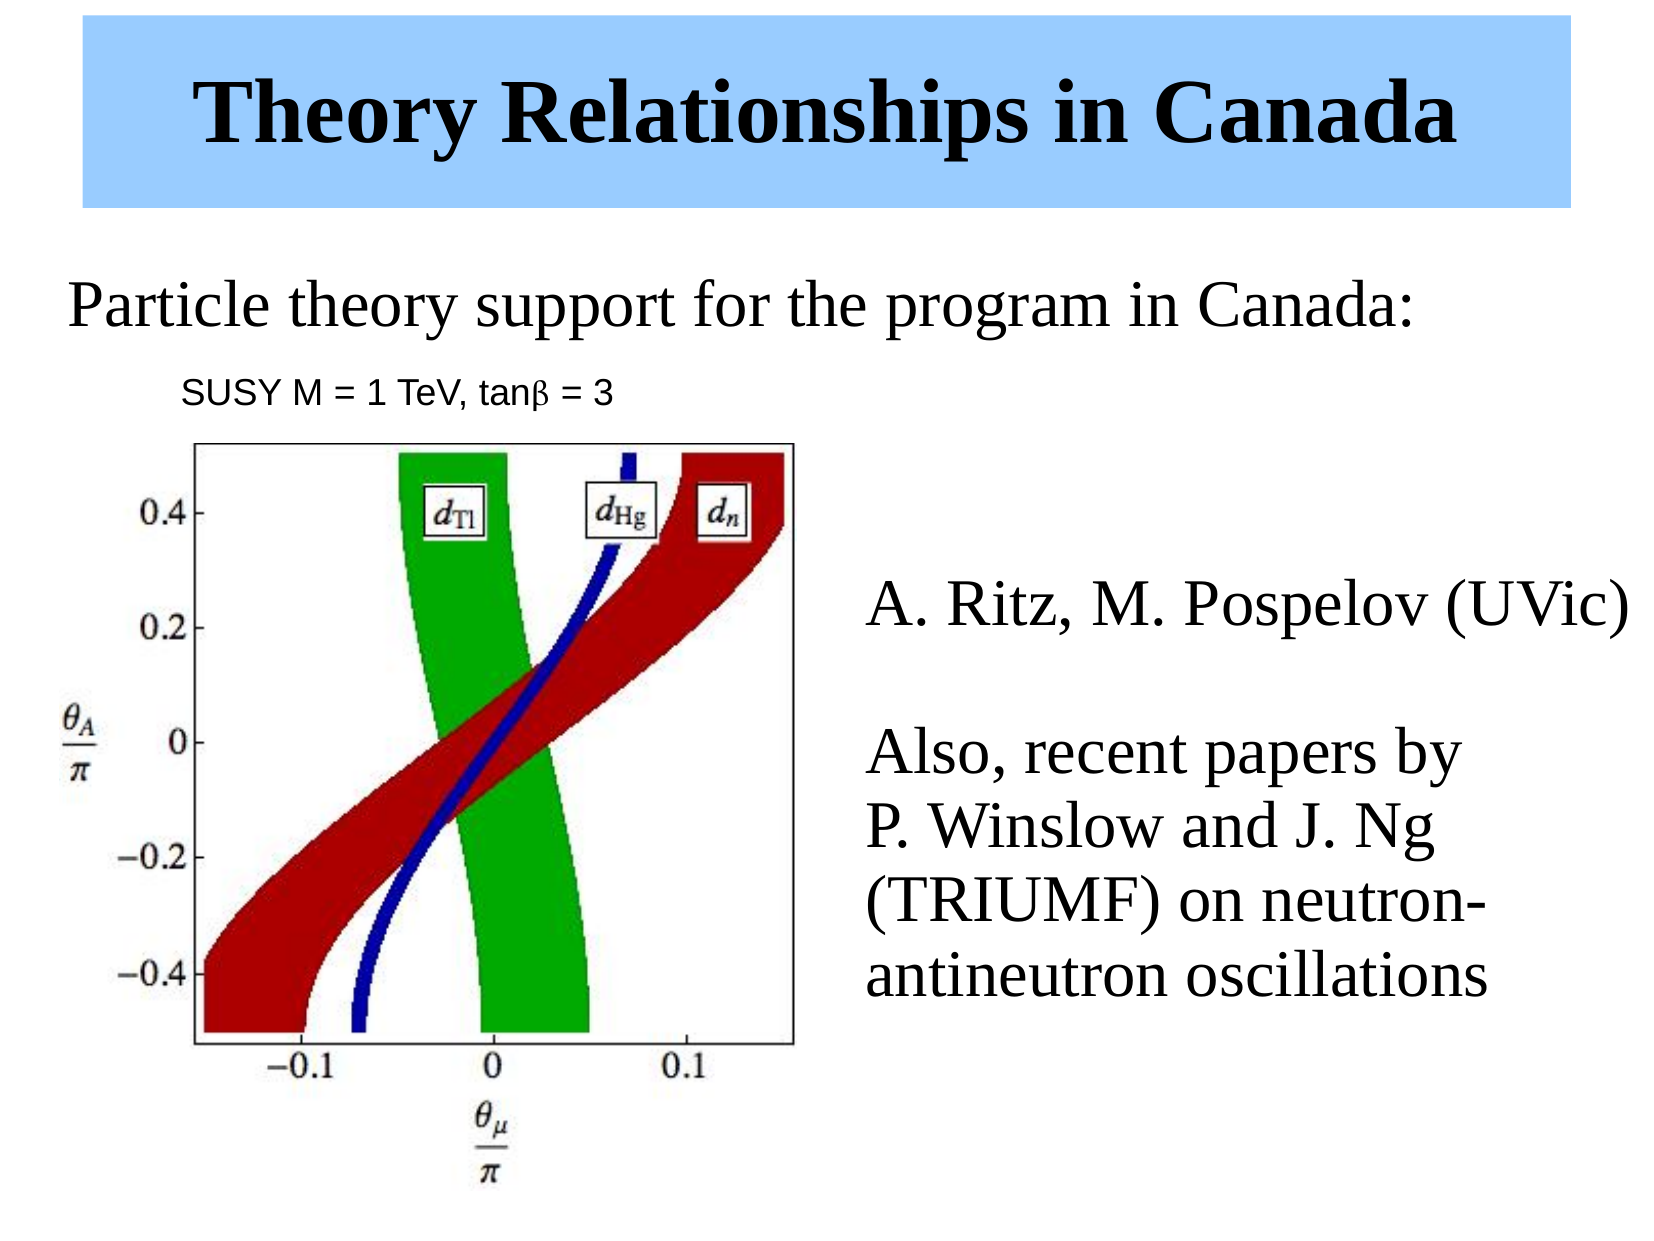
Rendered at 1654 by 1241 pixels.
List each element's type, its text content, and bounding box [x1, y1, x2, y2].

title Theory Relationships in Canada [82, 15, 1571, 208]
text_box A. Ritz, M. Pospelov (UVic) Also, recent papers by P. Winslow and J. Ng (TRIUMF) on neutron- antineutron oscillations [850, 558, 1647, 1018]
text_box Particle theory support for the program in Canada: [53, 259, 1434, 349]
picture [59, 443, 797, 1191]
text_box SUSY M = 1 TeV, tan = 3 [165, 363, 768, 444]
